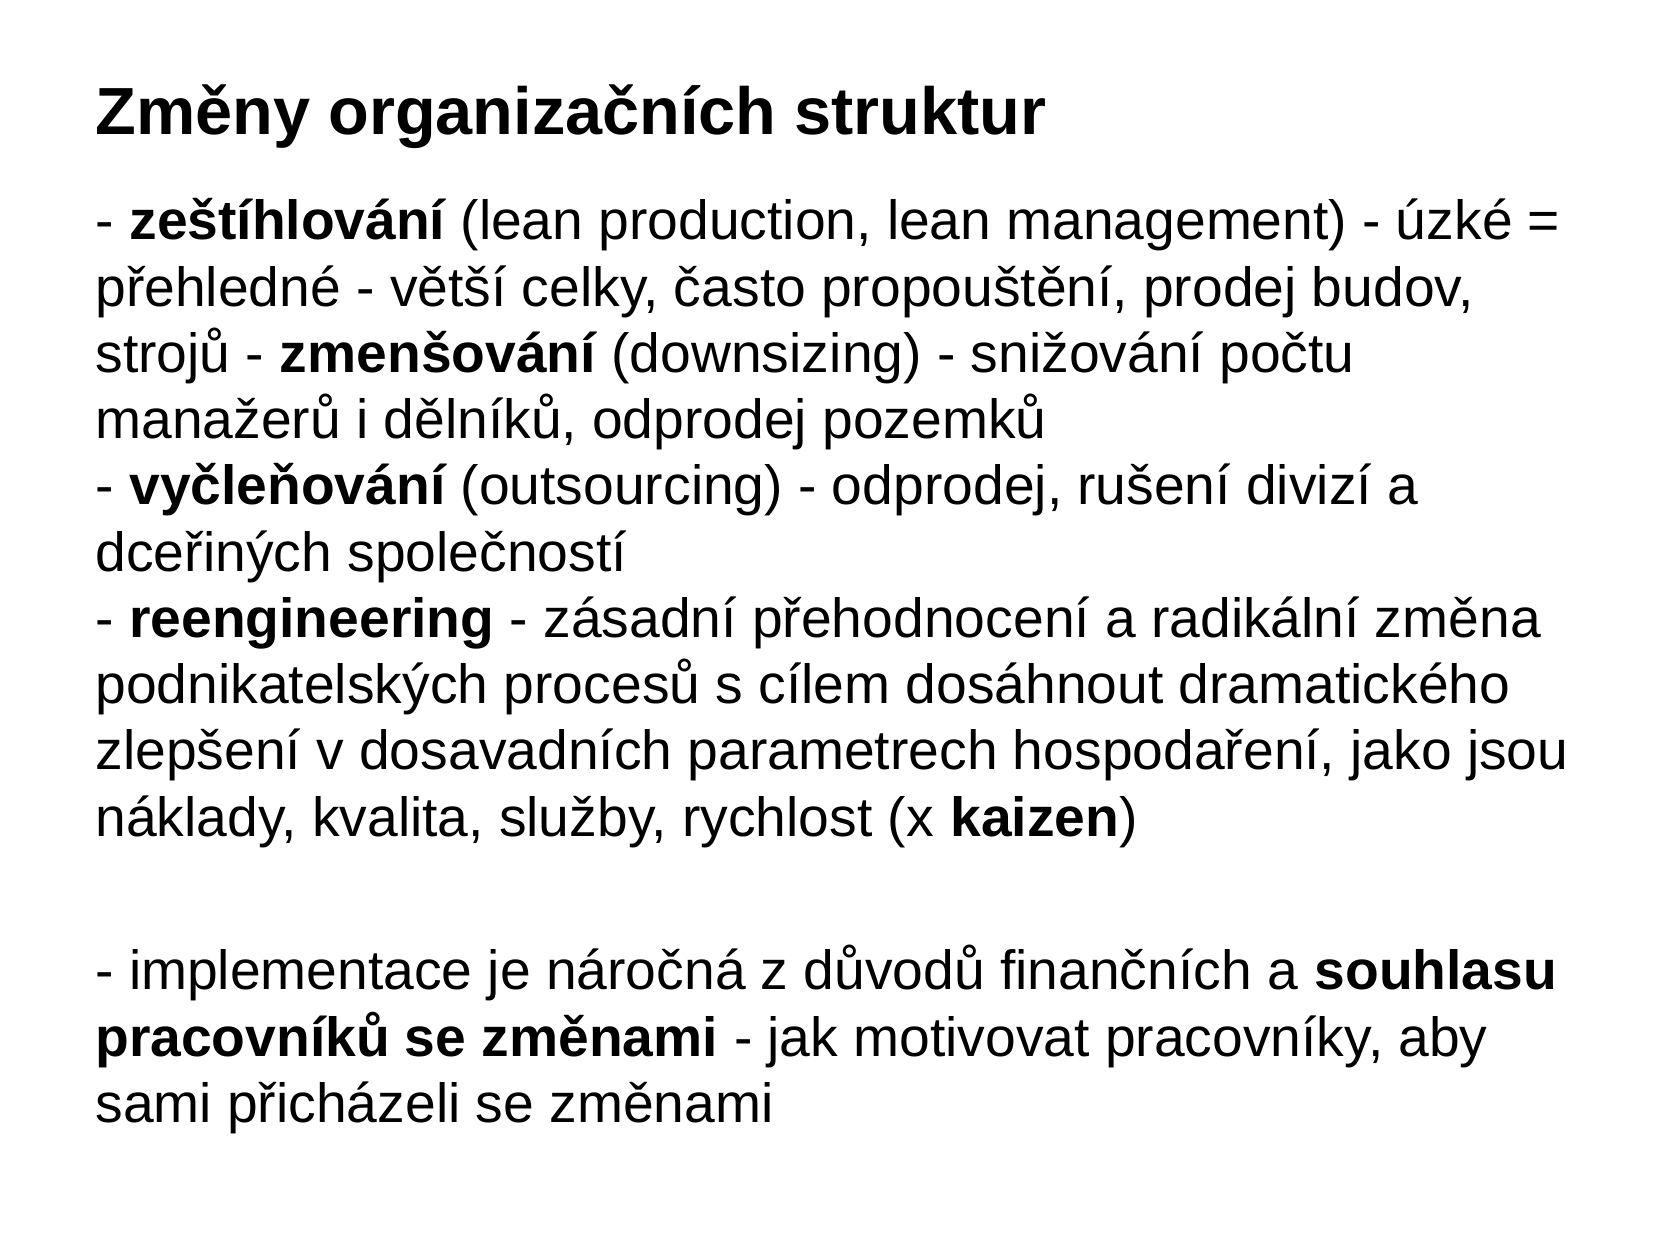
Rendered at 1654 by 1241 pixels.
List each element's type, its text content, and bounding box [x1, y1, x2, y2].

text_box - zeštíhlování (lean production, lean management) - úzké = přehledné - větší celky, často propouštění, prodej budov, strojů - zmenšování (downsizing) - snižování počtu manažerů i dělníků, odprodej pozemků - vyčleňování (outsourcing) - odprodej, rušení divizí a dceřiných společností - reengineering - zásadní přehodnocení a radikální změna podnikatelských procesů s cílem dosáhnout dramatického zlepšení v dosavadních parametrech hospodaření, jako jsou náklady, kvalita, služby, rychlost (x kaizen) [45, 176, 1622, 855]
text_box - implementace je náročná z důvodů finančních a souhlasu pracovníků se změnami - jak motivovat pracovníky, aby sami přicházeli se změnami [45, 926, 1622, 1142]
text_box Změny organizačních struktur [45, 60, 1063, 156]
